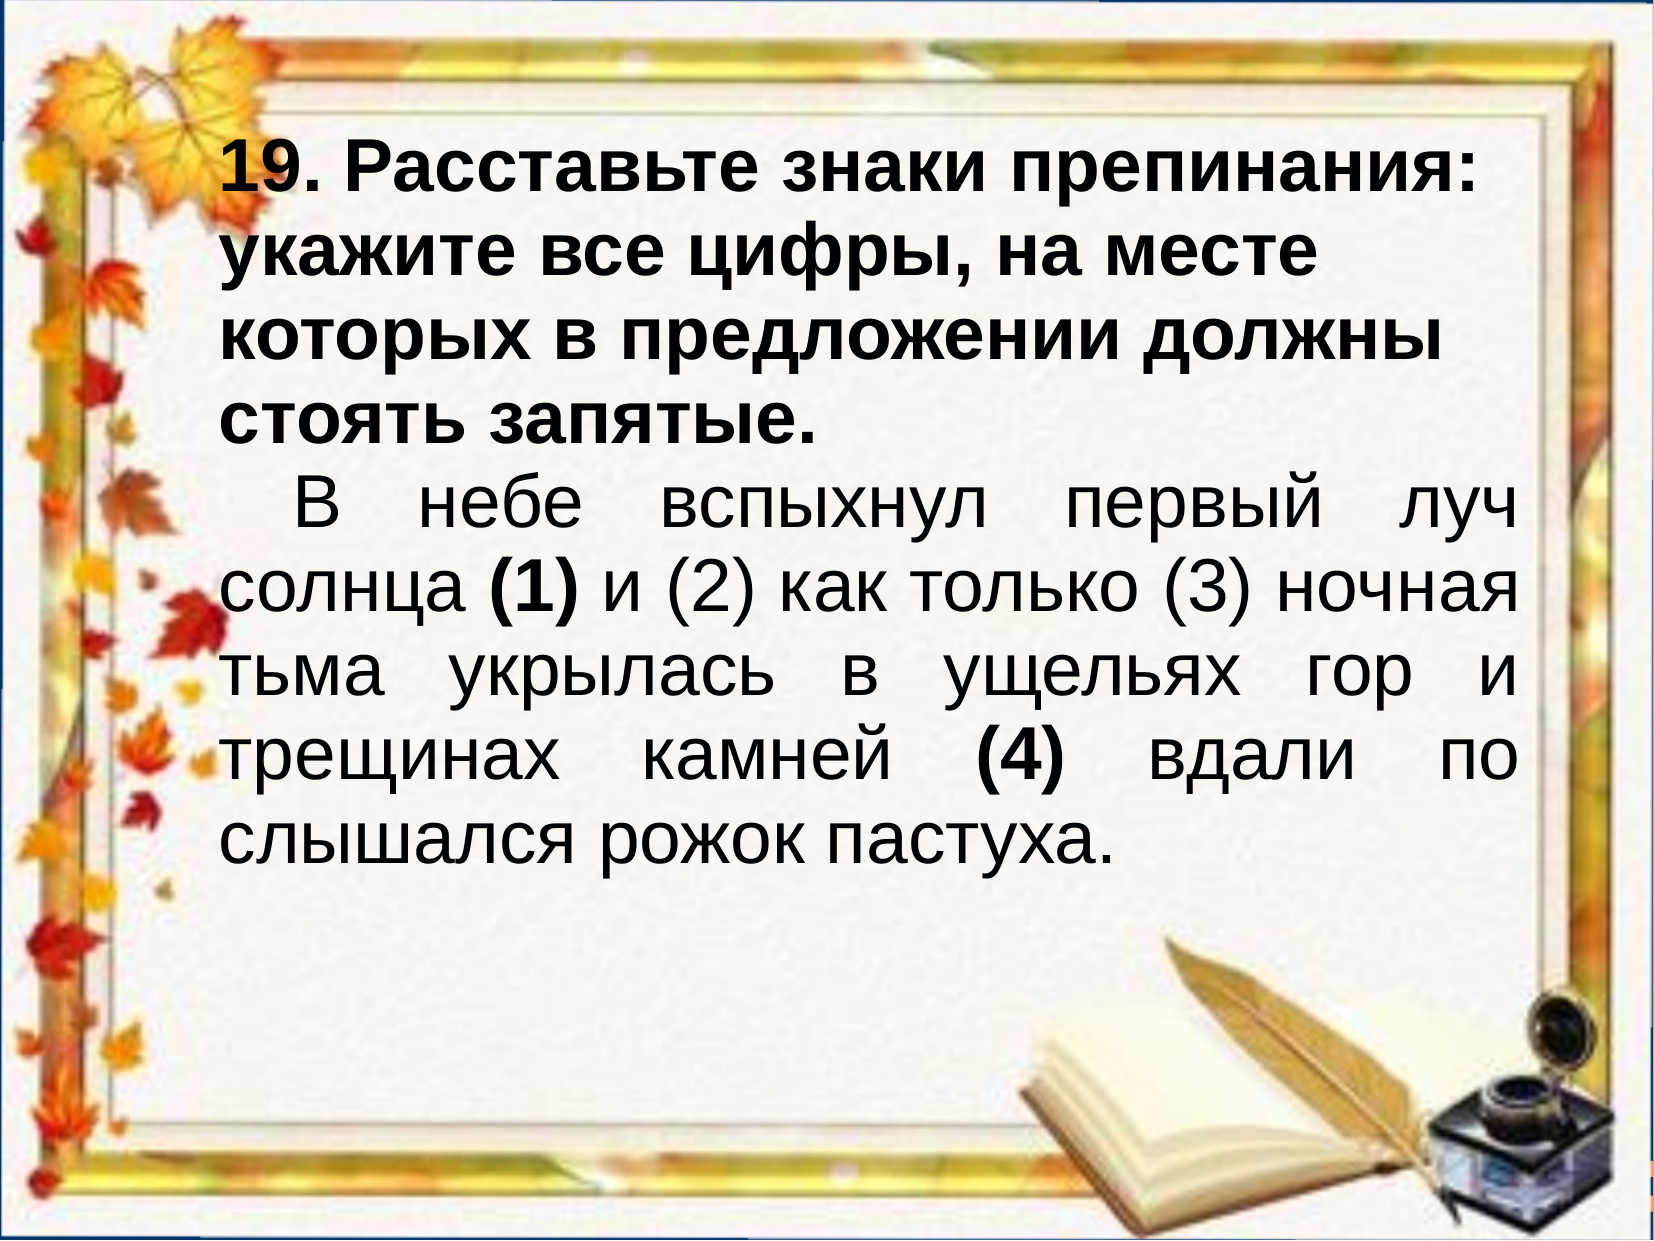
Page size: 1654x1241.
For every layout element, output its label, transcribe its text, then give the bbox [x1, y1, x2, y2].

text_box 19. Расставьте знаки препинания: укажите все цифры, на месте которых в предложении должны стоять запятые. В небе вспыхнул первый луч солнца (1) и (2) как только (3) ноч­ная тьма укрылась в ущельях гор и трещинах камней (4) вдали по­слышался рожок пастуха. [203, 116, 1536, 887]
picture [0, 0, 1654, 1241]
